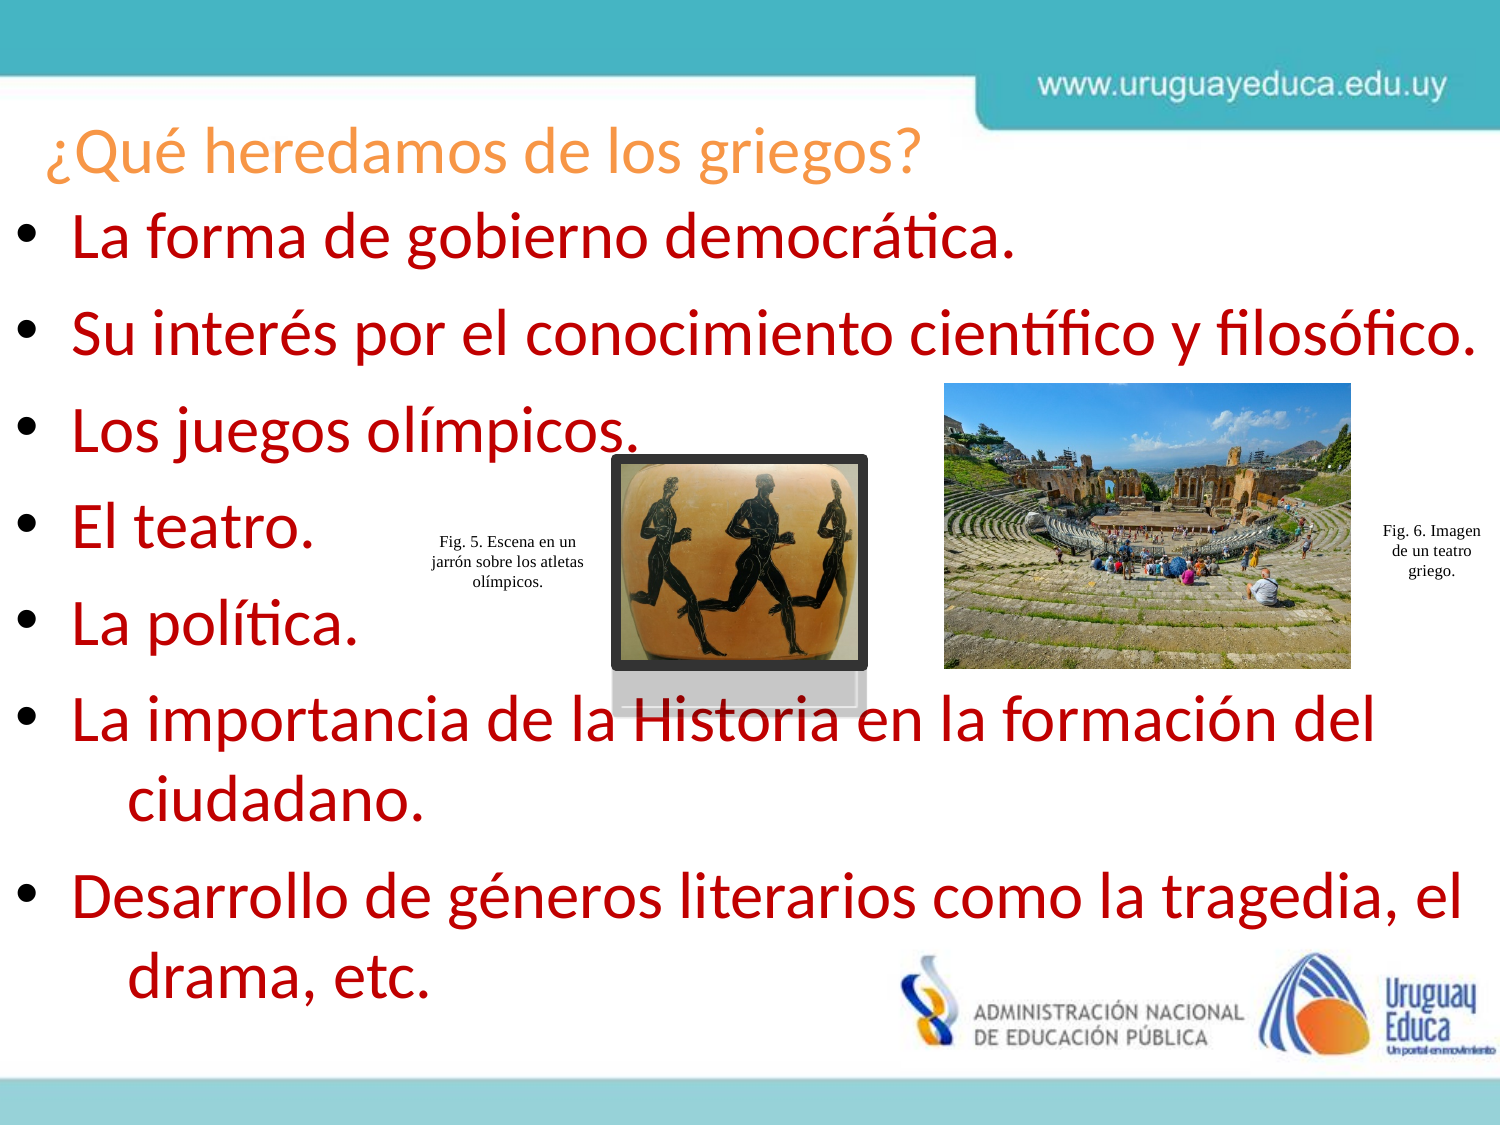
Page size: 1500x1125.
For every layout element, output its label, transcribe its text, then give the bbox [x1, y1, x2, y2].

title ¿Qué heredamos de los griegos? [3, 78, 966, 184]
list La forma de gobierno democrática. Su interés por el conocimiento científico y filosófico. Los juegos olímpicos. El teatro. La política. La importancia de la Historia en la formación del ciudadano. Desarrollo de géneros literarios como la tragedia, el drama, etc. [0, 184, 1500, 1125]
picture [621, 464, 858, 661]
picture [0, 0, 1500, 184]
picture [944, 383, 1351, 669]
text_box Fig. 5. Escena en un jarrón sobre los atletas olímpicos. [407, 522, 609, 598]
text_box Fig. 6. Imagen de un teatro griego. [1364, 512, 1500, 588]
